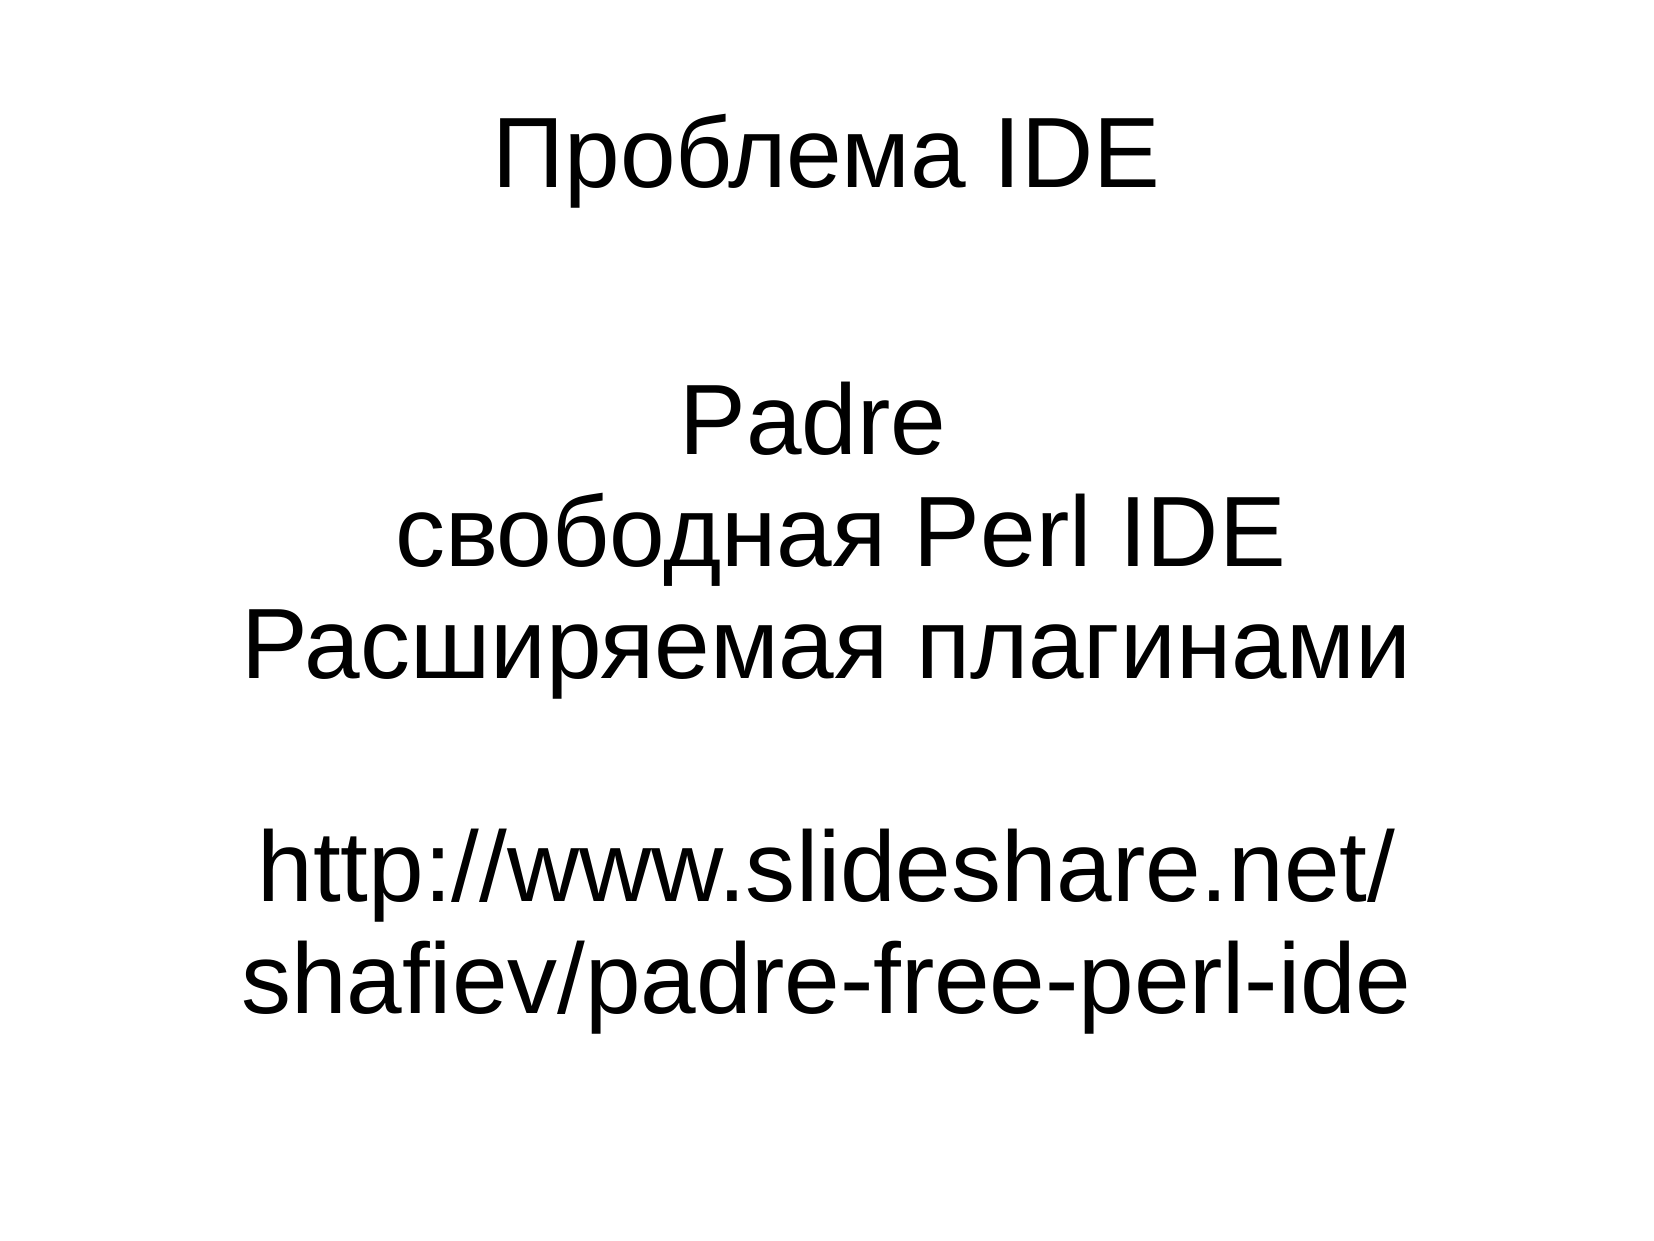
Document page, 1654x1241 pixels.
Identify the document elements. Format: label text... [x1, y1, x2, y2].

title Проблема IDE [82, 56, 1571, 250]
subtitle Padre свободная Perl IDE Расширяемая плагинами http://www.slideshare.net/shafiev/padre-free-perl-ide [82, 297, 1571, 1102]
